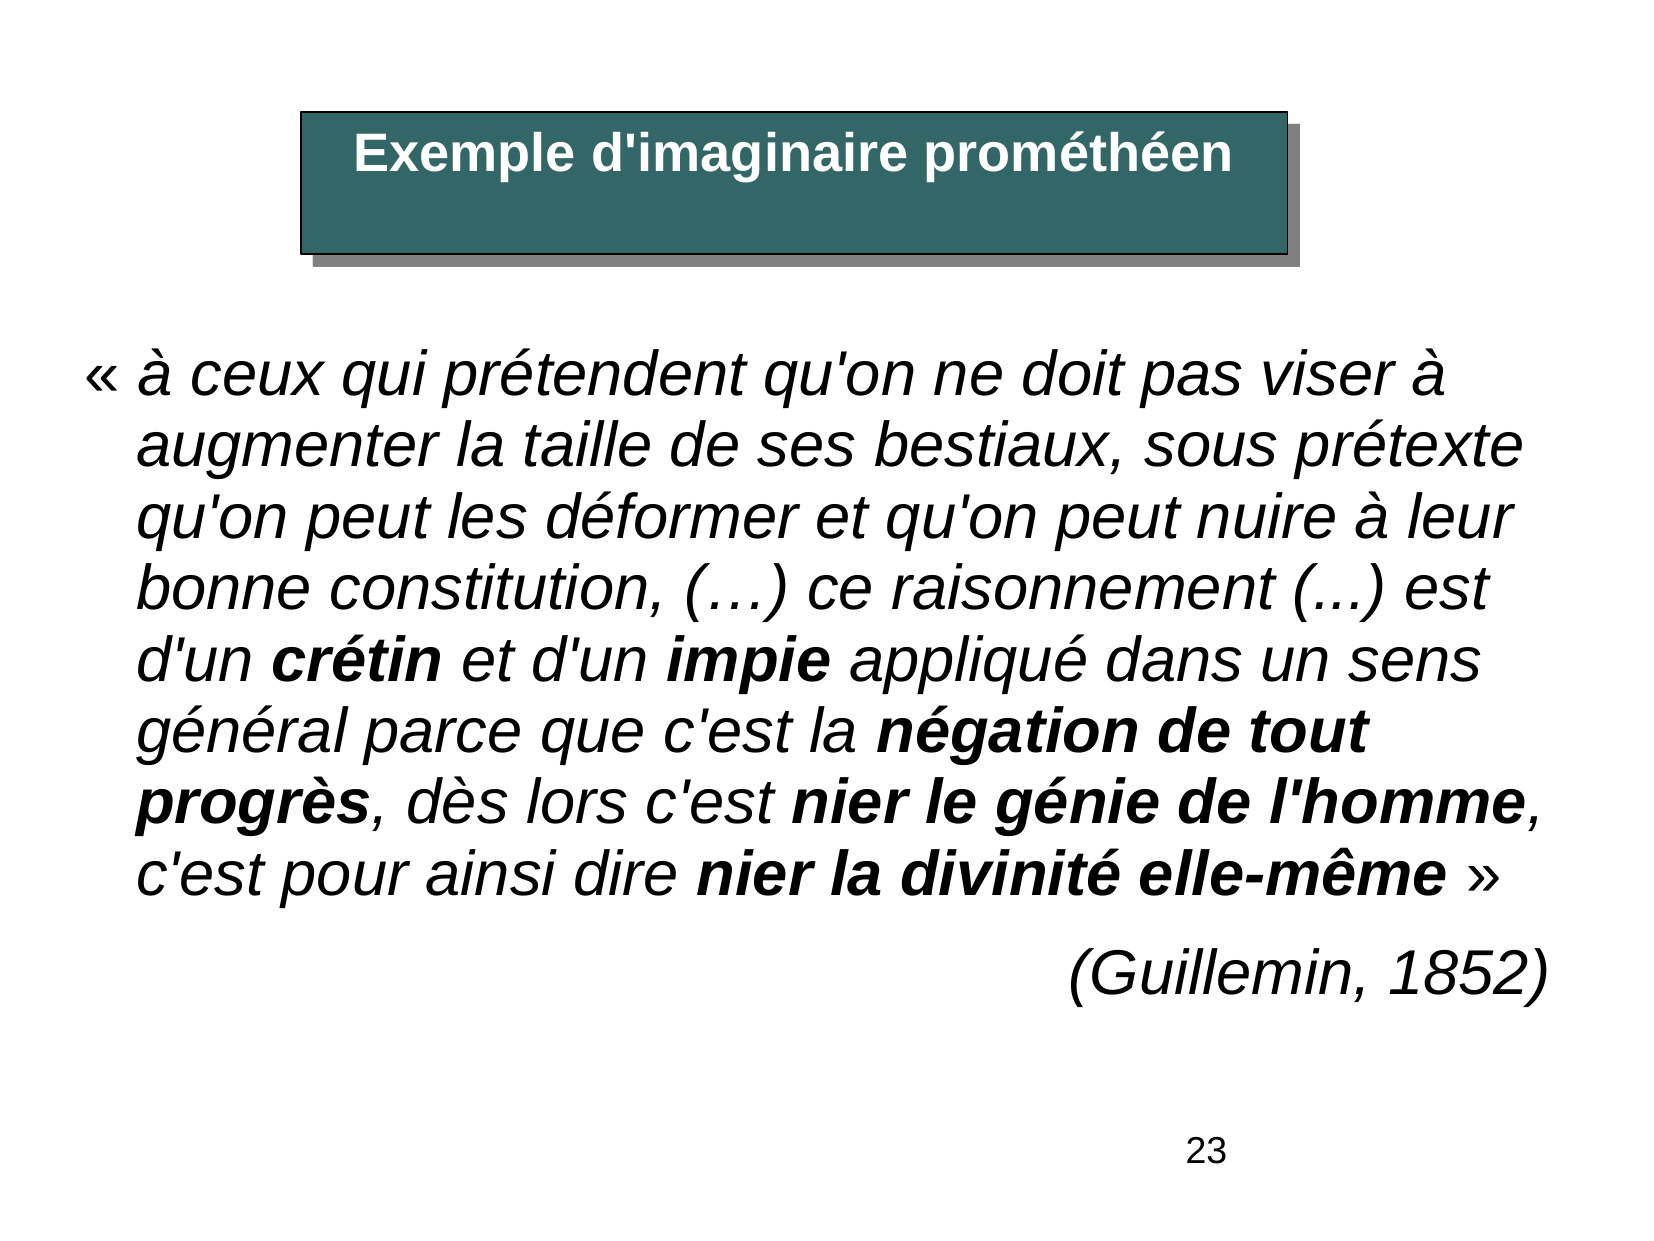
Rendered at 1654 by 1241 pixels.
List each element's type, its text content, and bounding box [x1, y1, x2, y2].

text_box Exemple d'imaginaire prométhéen [301, 112, 1288, 255]
list « à ceux qui prétendent qu'on ne doit pas viser à augmenter la taille de ses bestiaux, sous prétexte qu'on peut les déformer et qu'on peut nuire à leur bonne constitution, (…) ce raisonnement (...) est d'un crétin et d'un impie appliqué dans un sens général parce que c'est la négation de tout progrès, dès lors c'est nier le génie de l'homme, c'est pour ainsi dire nier la divinité elle-même » (Guillemin, 1852) [82, 334, 1569, 1052]
